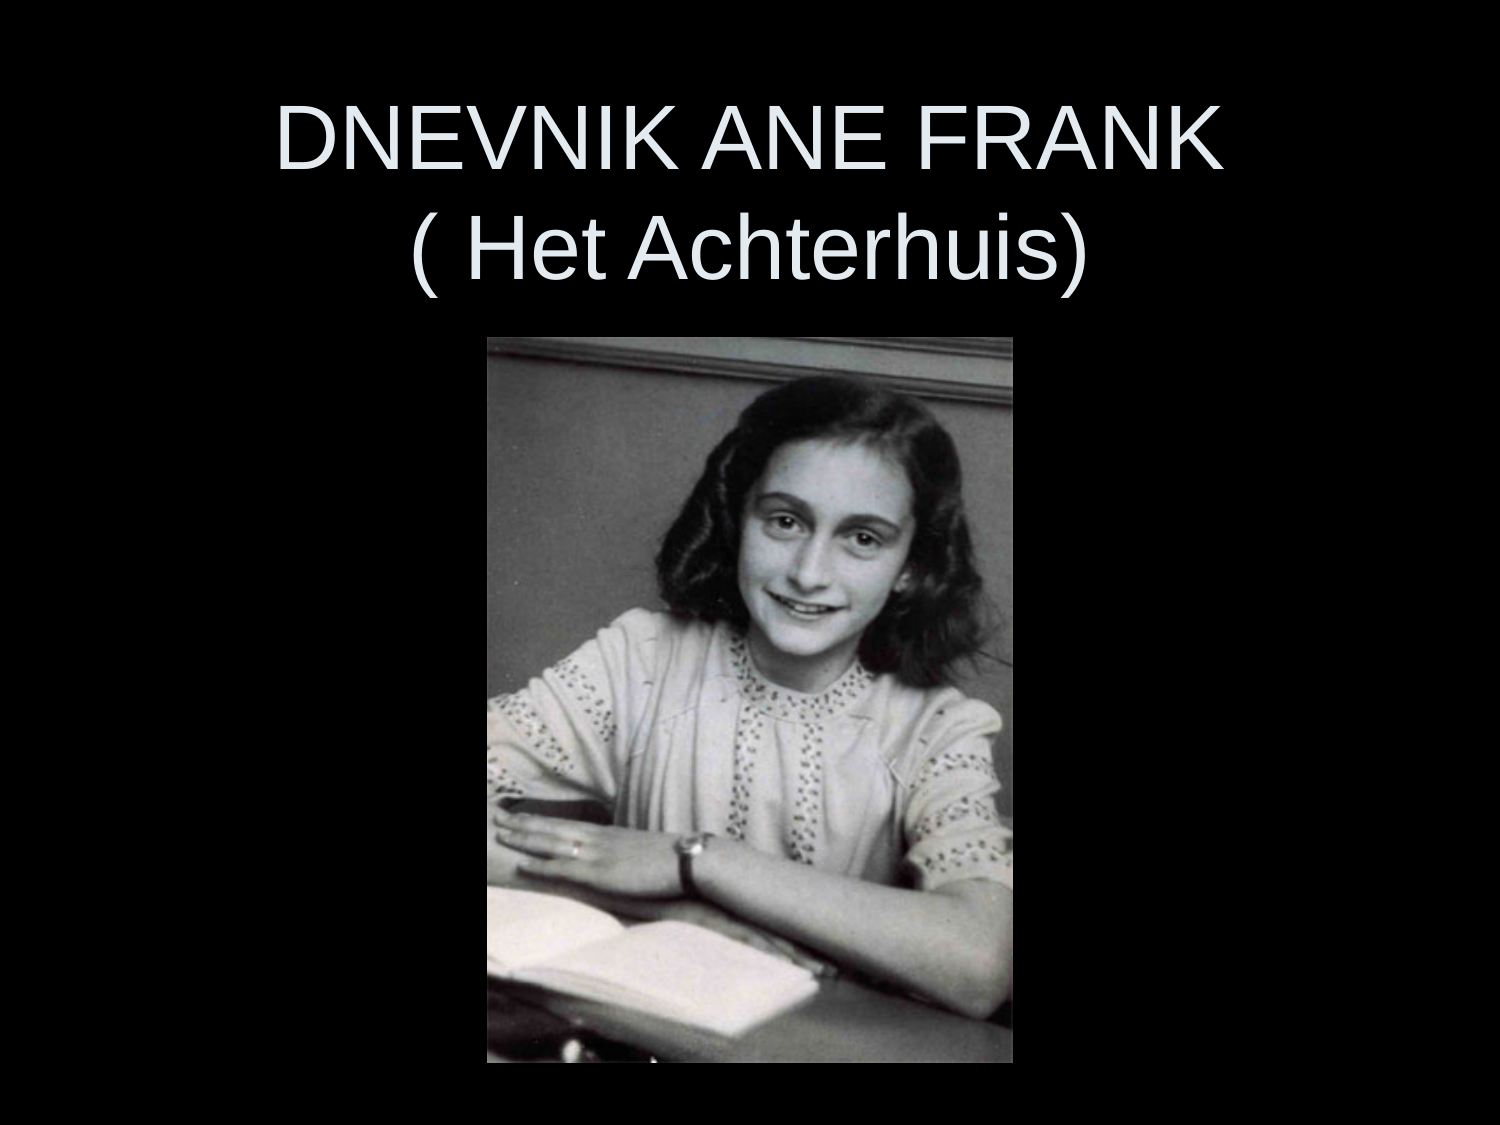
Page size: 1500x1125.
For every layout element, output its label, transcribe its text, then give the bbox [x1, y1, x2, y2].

picture [487, 337, 1013, 1063]
title DNEVNIK ANE FRANK ( Het Achterhuis) [112, 24, 1388, 350]
